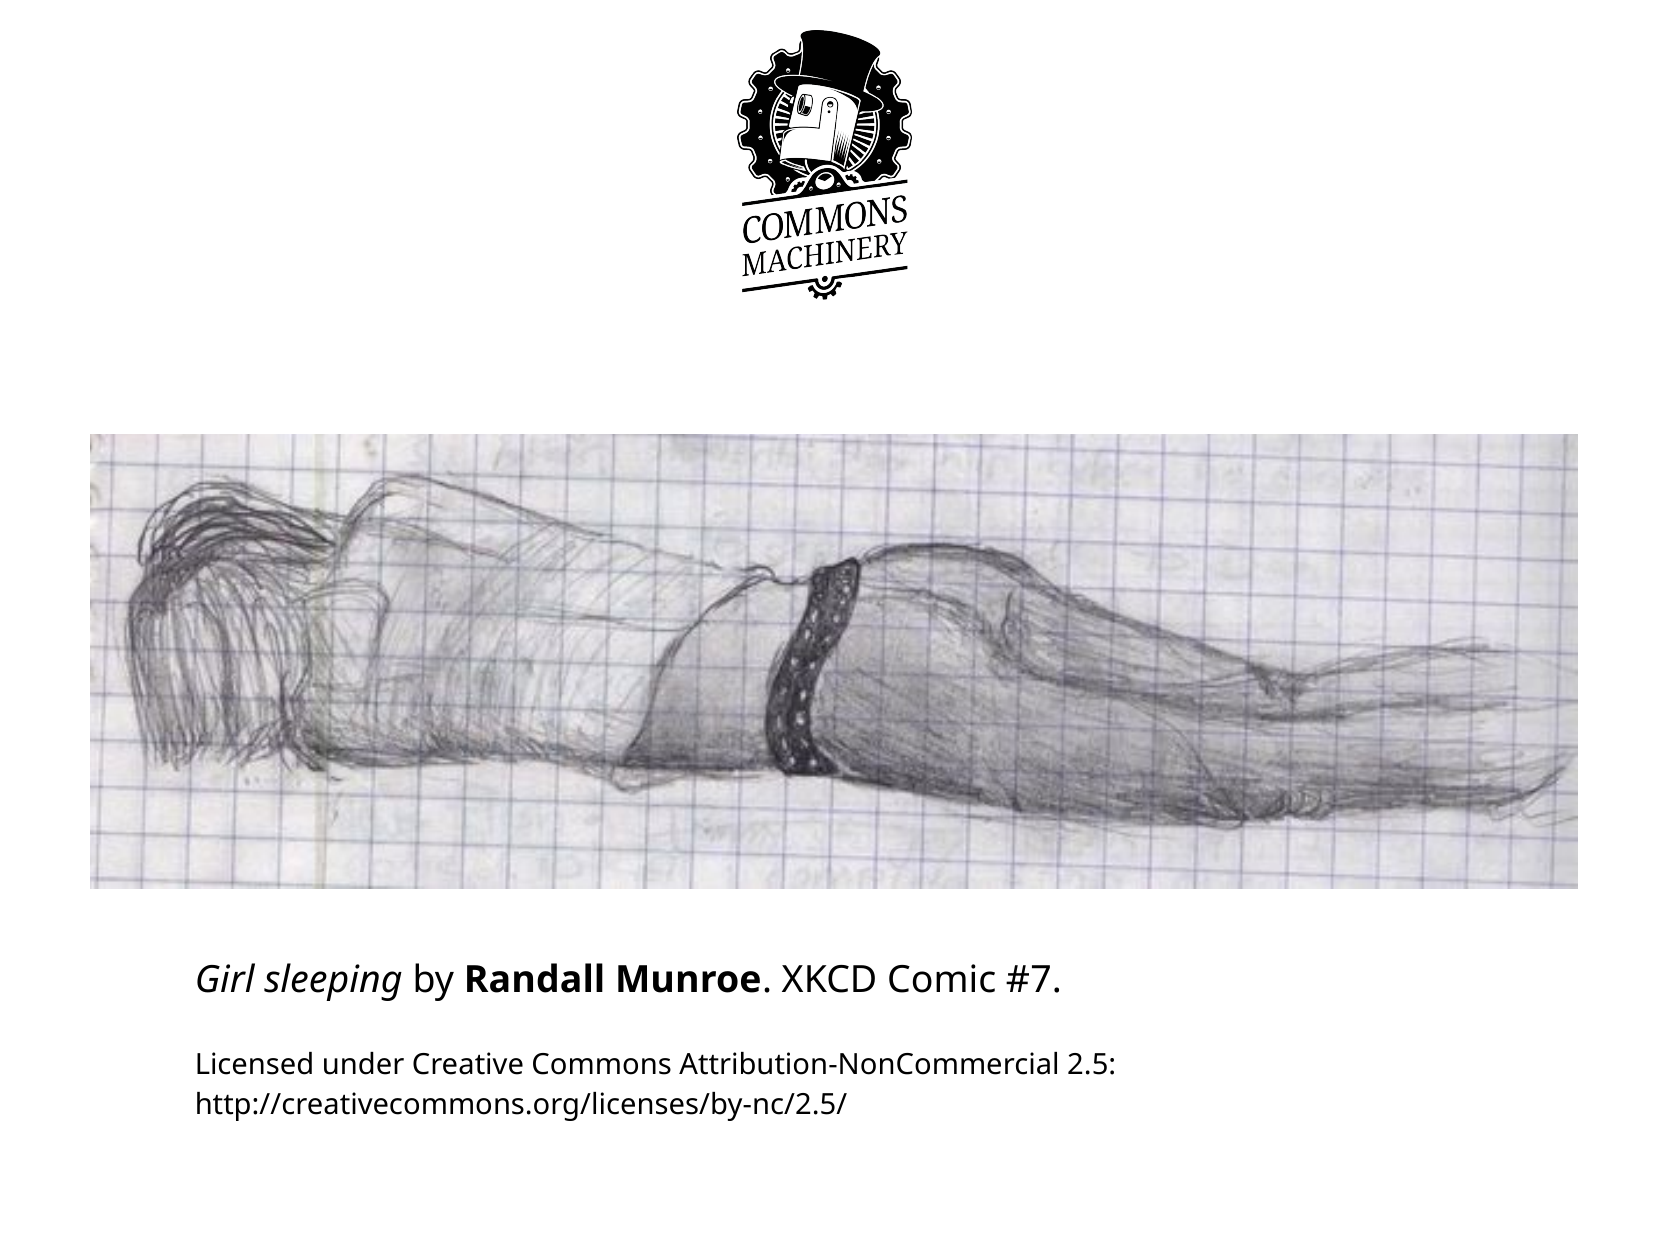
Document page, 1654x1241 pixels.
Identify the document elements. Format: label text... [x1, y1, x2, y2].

picture [90, 434, 1578, 889]
picture [737, 30, 912, 300]
text_box Girl sleeping by Randall Munroe. XKCD Comic #7. Licensed under Creative Commons Attribution-NonCommercial 2.5: http://creativecommons.org/licenses/by-nc/2.5/ [180, 945, 1456, 1126]
